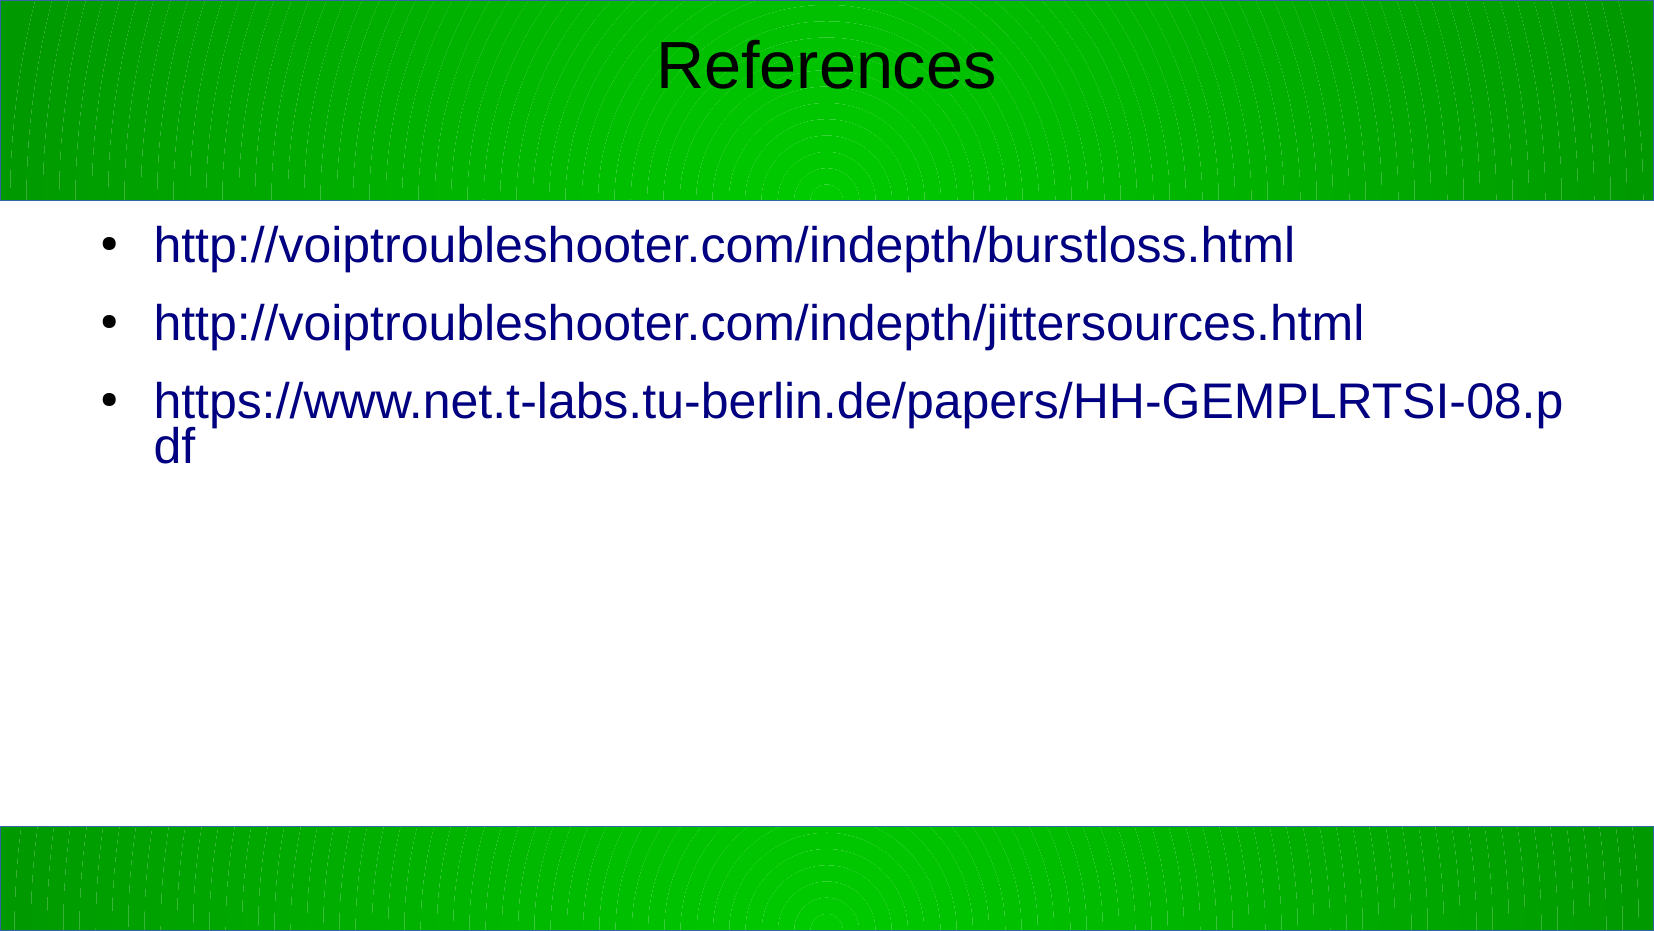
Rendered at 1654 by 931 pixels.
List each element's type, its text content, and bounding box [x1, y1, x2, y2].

title References [82, 0, 1571, 143]
list http://voiptroubleshooter.com/indepth/burstloss.html http://voiptroubleshooter.com/indepth/jittersources.html https://www.net.t-labs.tu-berlin.de/papers/HH-GEMPLRTSI-08.pdf [82, 217, 1571, 758]
